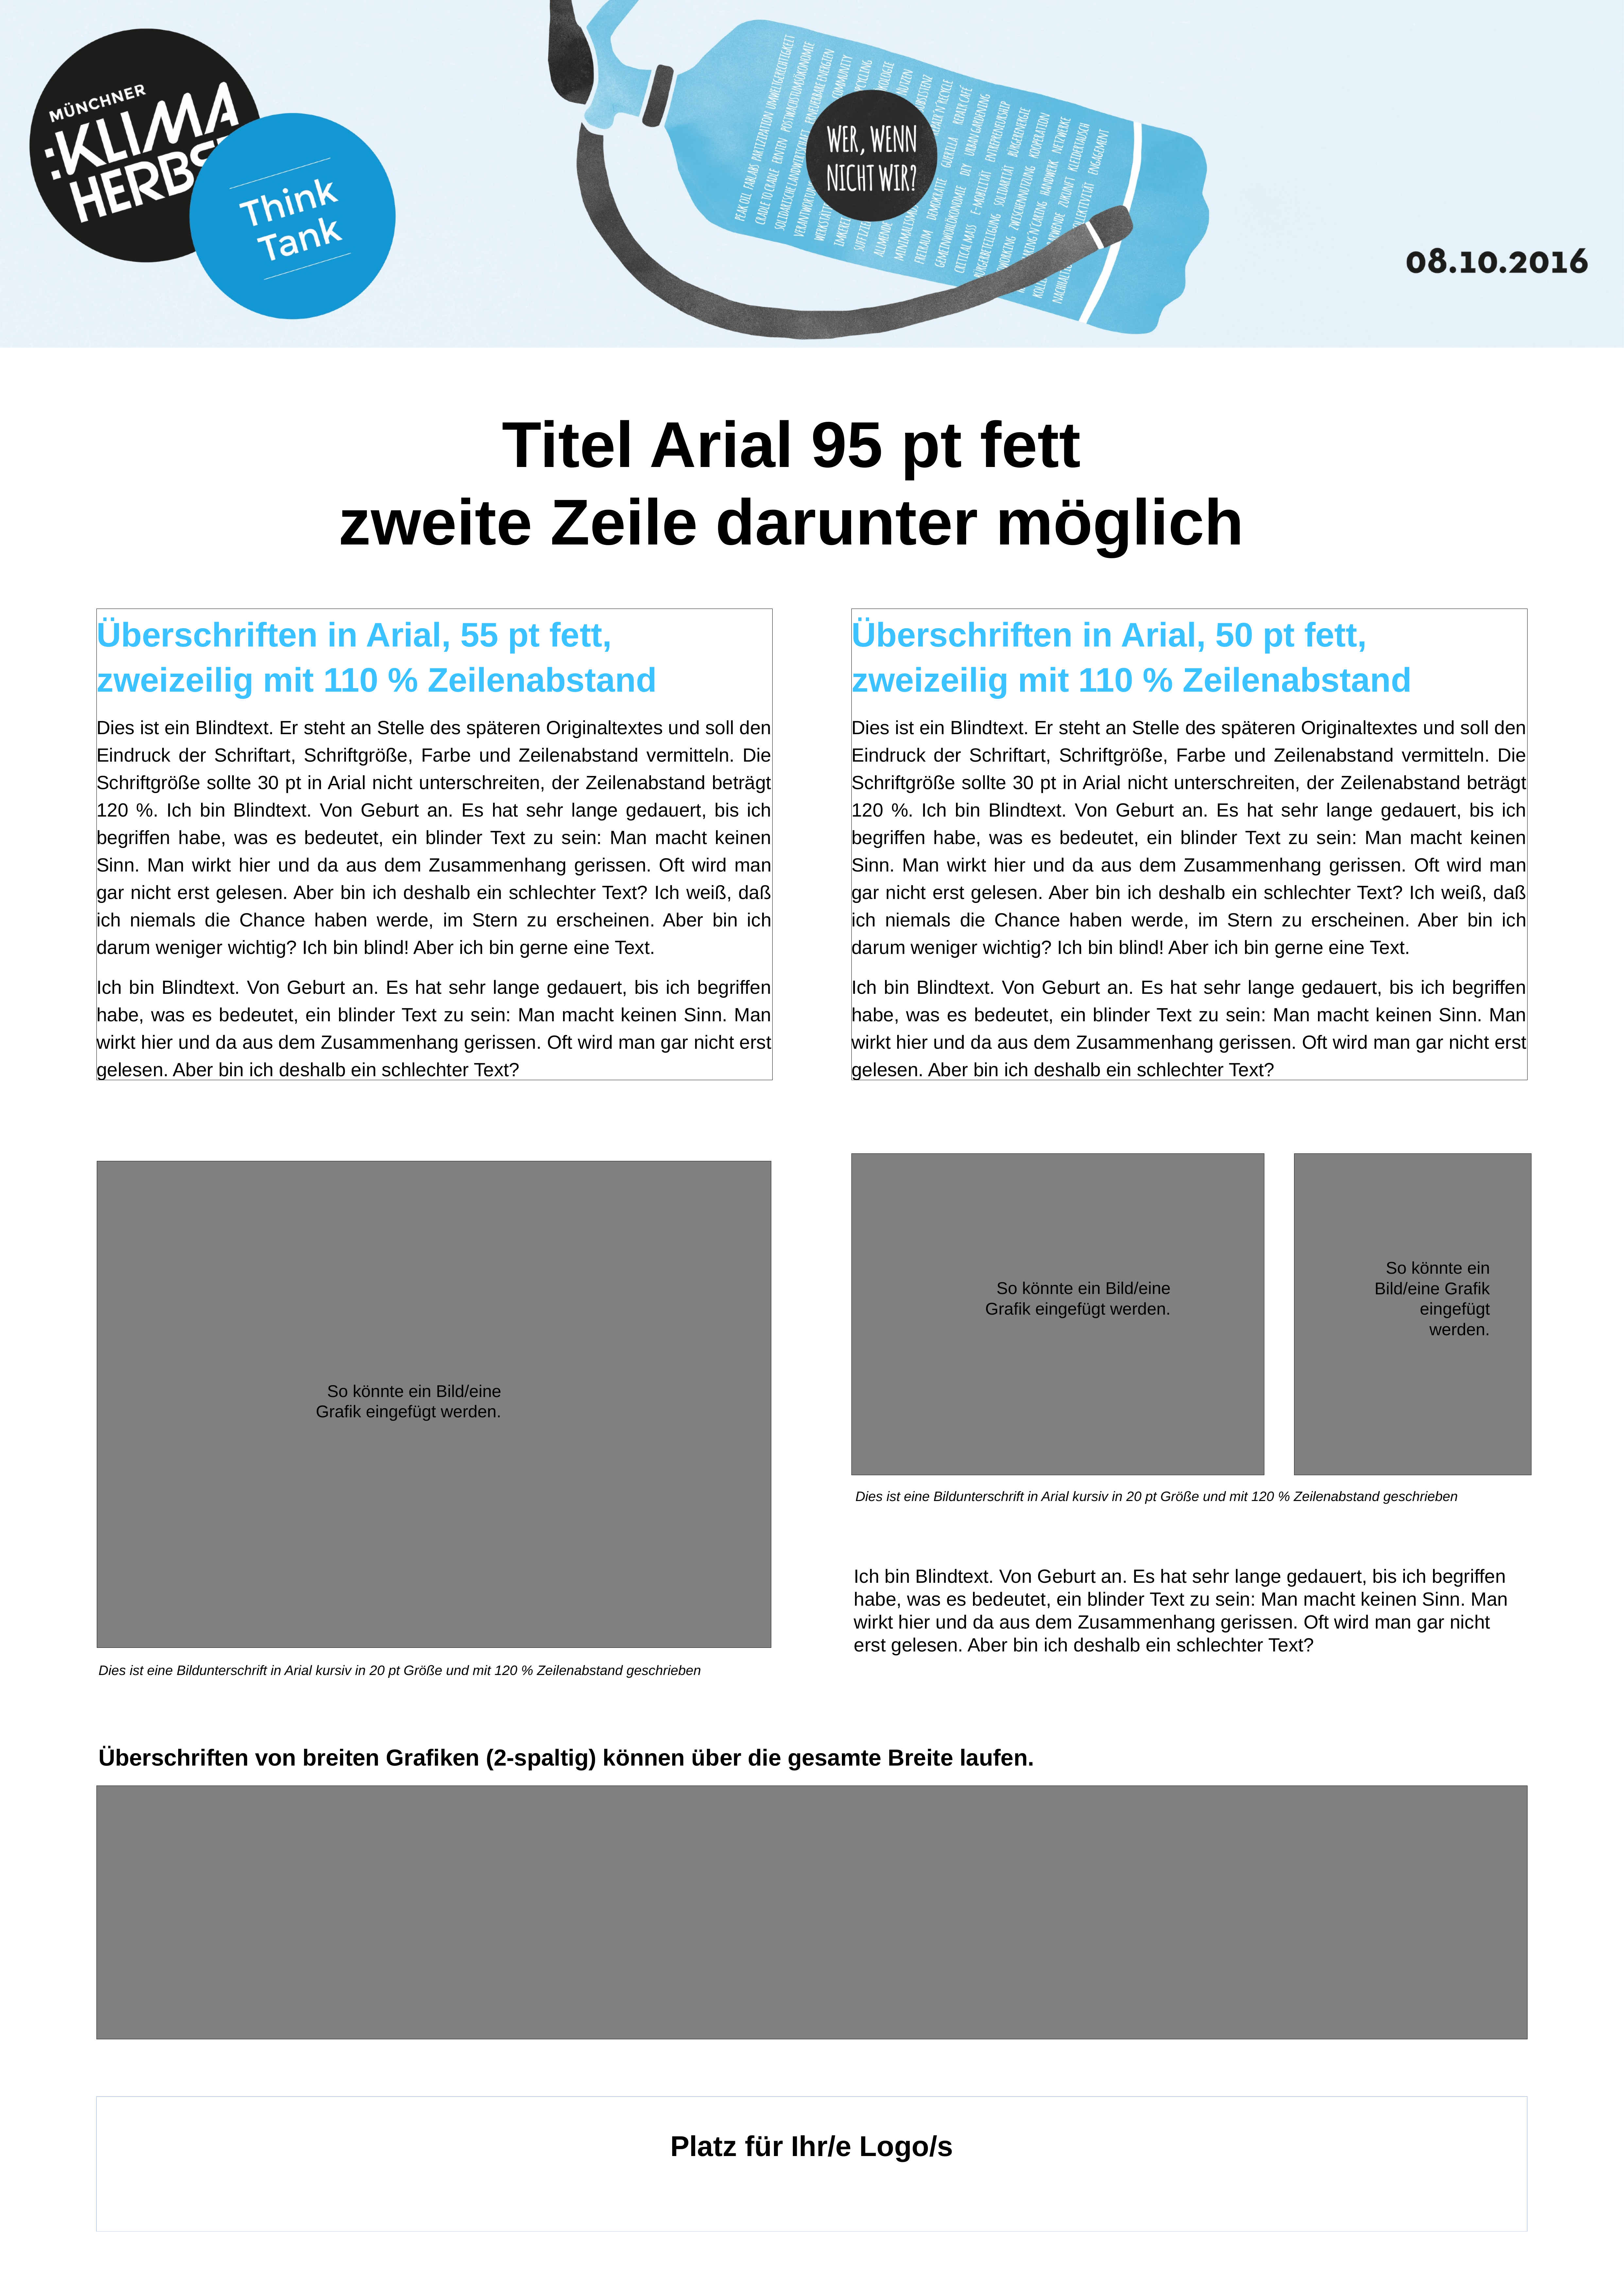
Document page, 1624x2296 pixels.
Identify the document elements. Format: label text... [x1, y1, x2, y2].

text_box [96, 2164, 1528, 2232]
text_box [96, 1786, 1528, 2039]
text_box Titel Arial 95 pt fett zweite Zeile darunter möglich [96, 402, 1487, 558]
picture [0, 0, 1624, 348]
text_box Überschriften in Arial, 50 pt fett, zweizeilig mit 110 % Zeilenabstand Dies ist ein Blindtext. Er steht an Stelle des späteren Originaltextes und soll den Eindruck der Schriftart, Schriftgröße, Farbe und Zeilenabstand vermitteln. Die Schriftgröße sollte 30 pt in Arial nicht unterschreiten, der Zeilenabstand beträgt 120 %. Ich bin Blindtext. Von Geburt an. Es hat sehr lange gedauert, bis ich begriffen habe, was es bedeutet, ein blinder Text zu sein: Man macht keinen Sinn. Man wirkt hier und da aus dem Zusammenhang gerissen. Oft wird man gar nicht erst gelesen. Aber bin ich deshalb ein schlechter Text? Ich weiß, daß ich niemals die Chance haben werde, im Stern zu erscheinen. Aber bin ich darum weniger wichtig? Ich bin blind! Aber ich bin gerne eine Text. Ich bin Blindtext. Von Geburt an. Es hat sehr lange gedauert, bis ich begriffen habe, was es bedeutet, ein blinder Text zu sein: Man macht keinen Sinn. Man wirkt hier und da aus dem Zusammenhang gerissen. Oft wird man gar nicht erst gelesen. Aber bin ich deshalb ein schlechter Text? [851, 609, 1528, 1080]
text_box [97, 1161, 771, 1648]
text_box Ich bin Blindtext. Von Geburt an. Es hat sehr lange gedauert, bis ich begriffen habe, was es bedeutet, ein blinder Text zu sein: Man macht keinen Sinn. Man wirkt hier und da aus dem Zusammenhang gerissen. Oft wird man gar nicht erst gelesen. Aber bin ich deshalb ein schlechter Text? [851, 1561, 1526, 1658]
text_box So könnte ein Bild/eine Grafik eingefügt werden. [306, 1378, 503, 1423]
text_box Überschriften in Arial, 55 pt fett, zweizeilig mit 110 % Zeilenabstand Dies ist ein Blindtext. Er steht an Stelle des späteren Originaltextes und soll den Eindruck der Schriftart, Schriftgröße, Farbe und Zeilenabstand vermitteln. Die Schriftgröße sollte 30 pt in Arial nicht unterschreiten, der Zeilenabstand beträgt 120 %. Ich bin Blindtext. Von Geburt an. Es hat sehr lange gedauert, bis ich begriffen habe, was es bedeutet, ein blinder Text zu sein: Man macht keinen Sinn. Man wirkt hier und da aus dem Zusammenhang gerissen. Oft wird man gar nicht erst gelesen. Aber bin ich deshalb ein schlechter Text? Ich weiß, daß ich niemals die Chance haben werde, im Stern zu erscheinen. Aber bin ich darum weniger wichtig? Ich bin blind! Aber ich bin gerne eine Text. Ich bin Blindtext. Von Geburt an. Es hat sehr lange gedauert, bis ich begriffen habe, was es bedeutet, ein blinder Text zu sein: Man macht keinen Sinn. Man wirkt hier und da aus dem Zusammenhang gerissen. Oft wird man gar nicht erst gelesen. Aber bin ich deshalb ein schlechter Text? [96, 609, 773, 1080]
text_box Dies ist eine Bildunterschrift in Arial kursiv in 20 pt Größe und mit 120 % Zeilenabstand geschrieben [853, 1485, 1461, 1507]
text_box Titel Arial 95 pt fett zweite Zeile darunter möglich [1104, 516, 1119, 538]
text_box So könnte ein Bild/eine Grafik eingefügt werden. [975, 1275, 1173, 1320]
text_box Platz für Ihr/e Logo/s [96, 2097, 1528, 2164]
text_box So könnte ein Bild/eine Grafik eingefügt werden. [1368, 1255, 1492, 1340]
text_box Überschriften von breiten Grafiken (2-spaltig) können über die gesamte Breite laufen. [97, 1741, 1472, 1772]
text_box [1294, 1153, 1531, 1475]
text_box [851, 1153, 1264, 1475]
text_box Dies ist eine Bildunterschrift in Arial kursiv in 20 pt Größe und mit 120 % Zeilenabstand geschrieben [96, 1659, 704, 1680]
